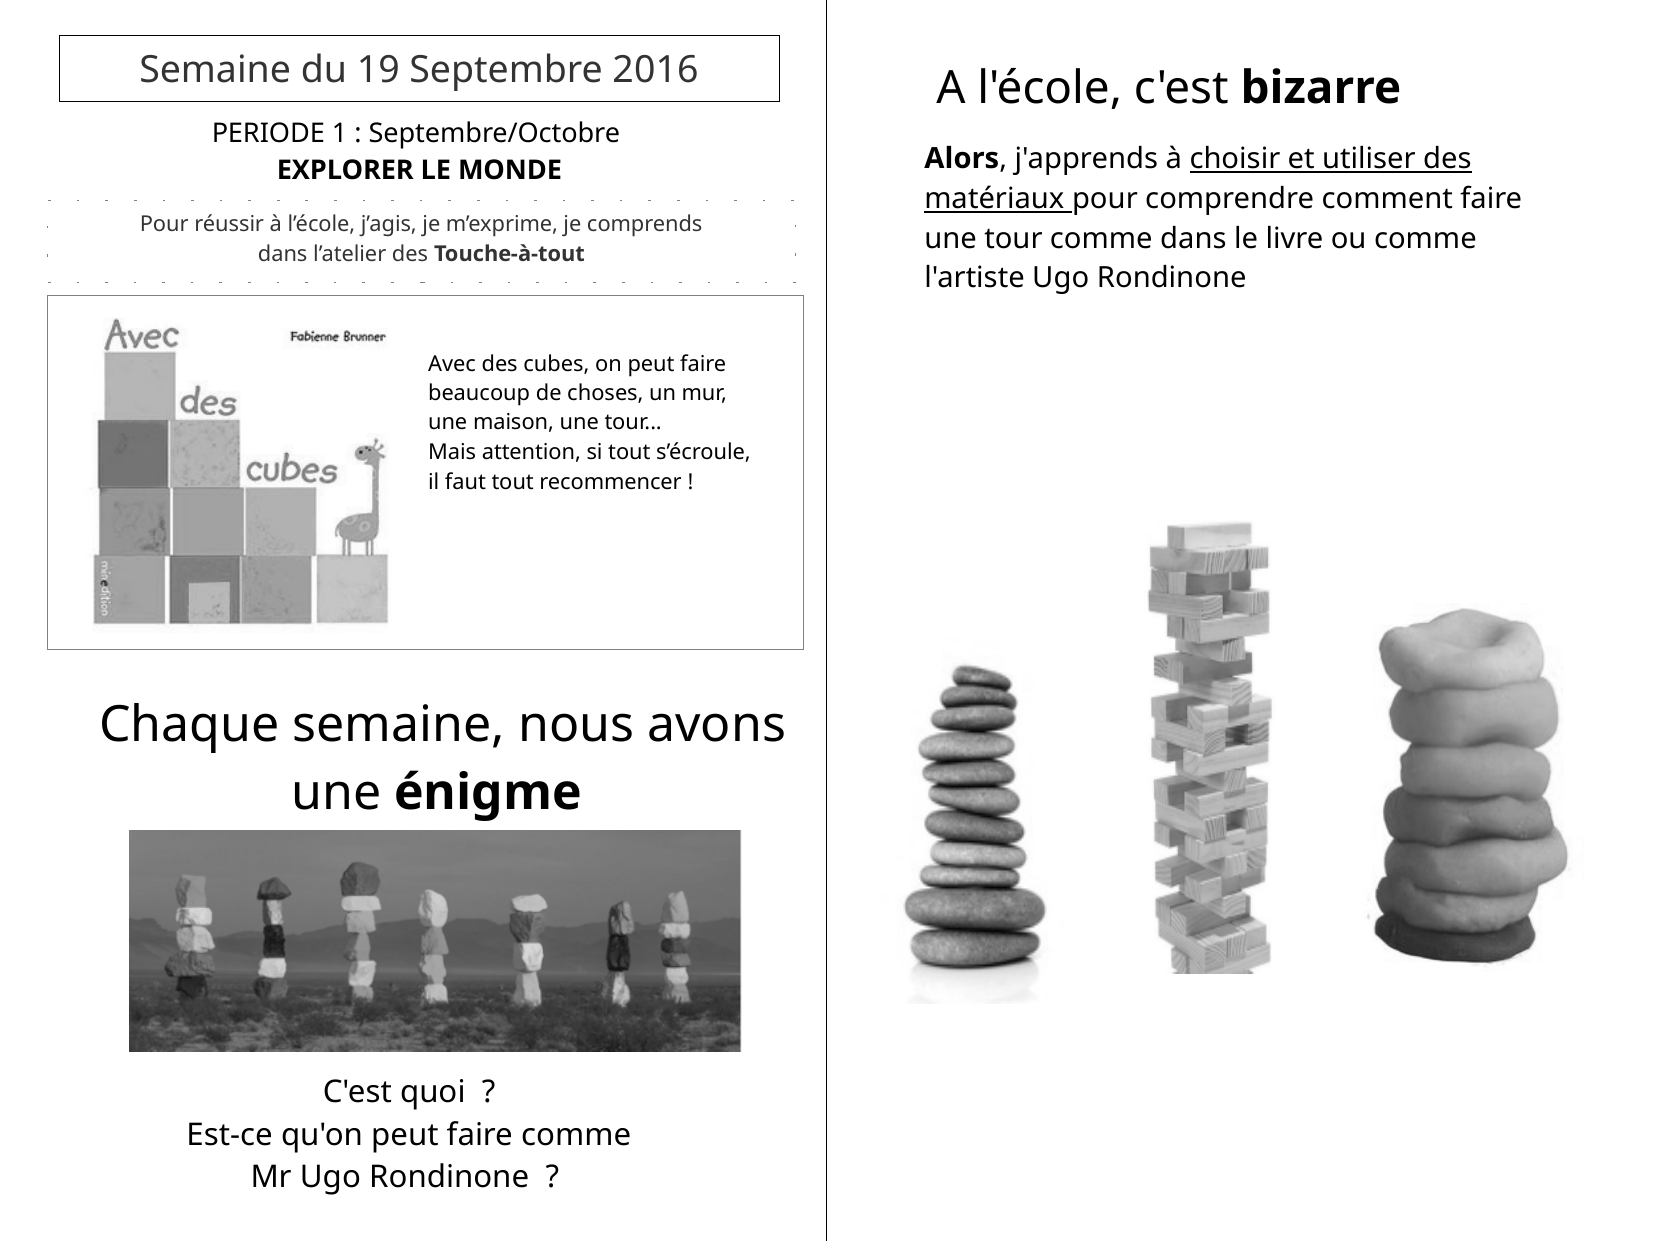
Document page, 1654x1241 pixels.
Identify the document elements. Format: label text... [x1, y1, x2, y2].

picture [129, 830, 742, 1052]
picture [82, 307, 412, 636]
text_box Alors, j'apprends à choisir et utiliser des matériaux pour comprendre comment faire une tour comme dans le livre ou comme l'artiste Ugo Rondinone [909, 129, 1548, 305]
text_box Avec des cubes, on peut faire beaucoup de choses, un mur, une maison, une tour... Mais attention, si tout s’écroule, il faut tout recommencer ! [413, 340, 780, 615]
picture [1133, 519, 1276, 974]
text_box A l'école, c'est bizarre [909, 47, 1595, 154]
text_box Semaine du 19 Septembre 2016 [59, 35, 780, 102]
text_box C'est quoi ? Est-ce qu'on peut faire comme Mr Ugo Rondinone ? [47, 1061, 780, 1205]
text_box PERIODE 1 : Septembre/Octobre EXPLORER LE MONDE [82, 106, 756, 189]
text_box Pour réussir à l’école, j’agis, je m’exprime, je comprends dans l’atelier des Touche-à-tout [47, 200, 796, 283]
text_box Chaque semaine, nous avons une énigme [40, 680, 811, 844]
picture [881, 637, 1110, 1004]
picture [1316, 602, 1595, 973]
